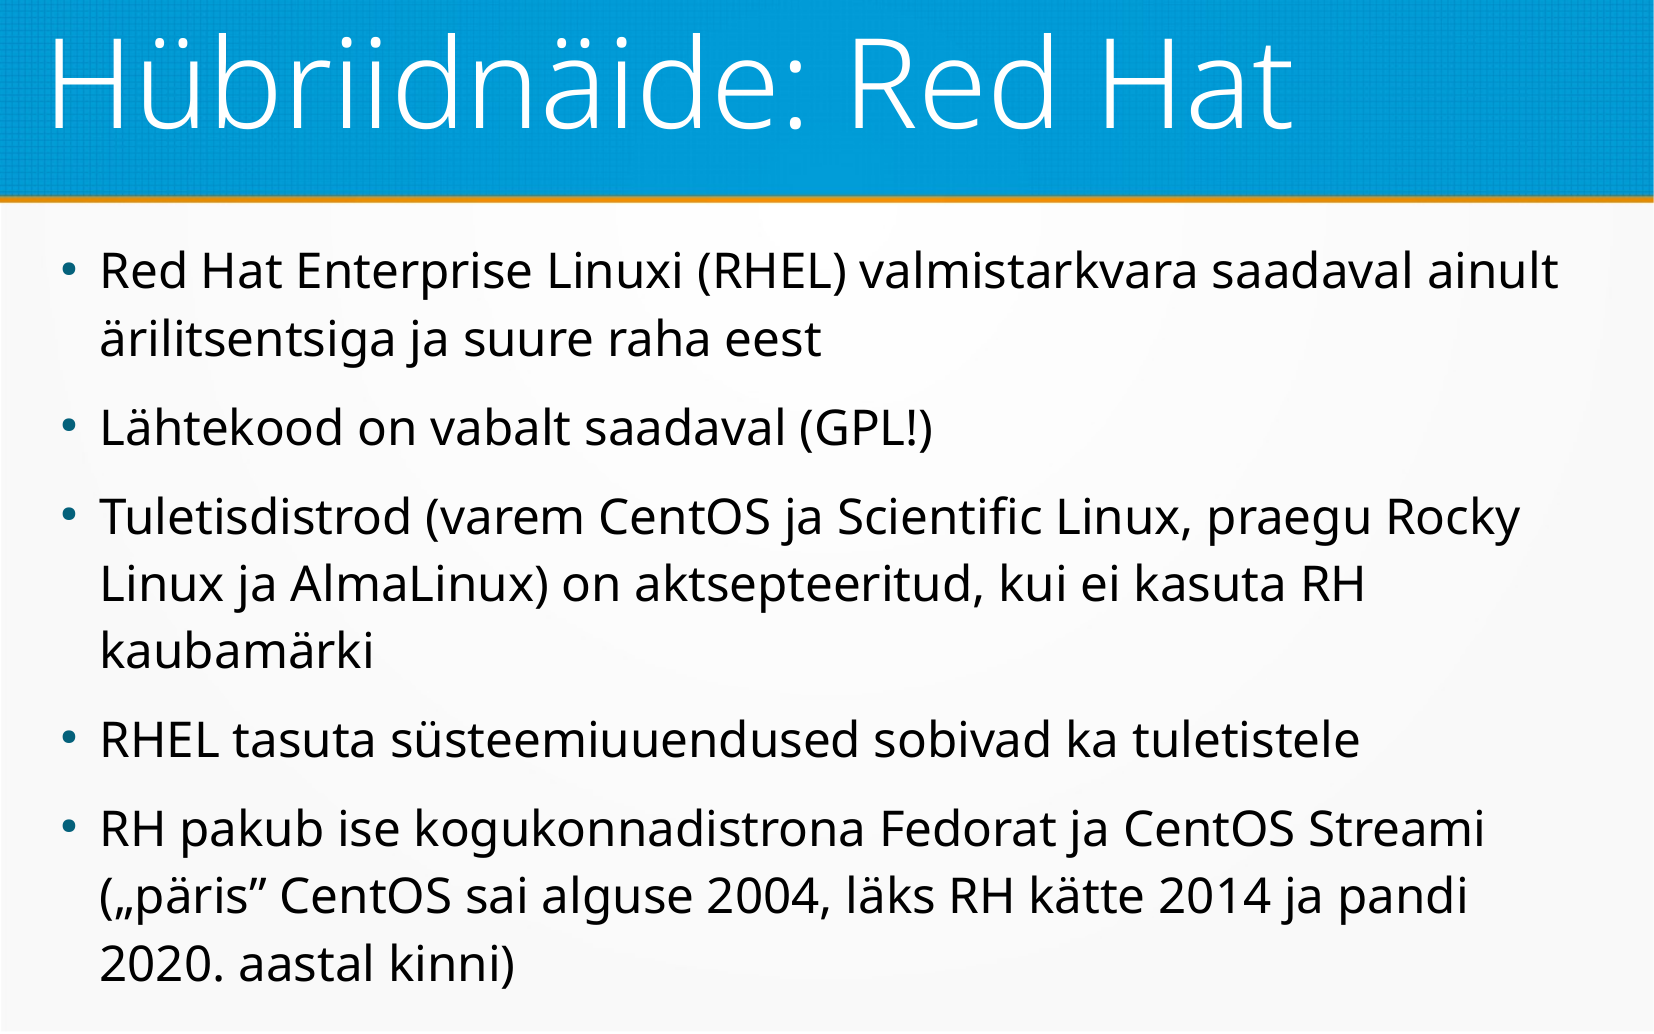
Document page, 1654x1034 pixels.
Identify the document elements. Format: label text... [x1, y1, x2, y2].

picture [0, 195, 1654, 1034]
title Hübriidnäide: Red Hat [43, 0, 1619, 166]
list Red Hat Enterprise Linuxi (RHEL) valmistarkvara saadaval ainult ärilitsentsiga ja suure raha eest Lähtekood on vabalt saadaval (GPL!) Tuletisdistrod (varem CentOS ja Scientific Linux, praegu Rocky Linux ja AlmaLinux) on aktsepteeritud, kui ei kasuta RH kaubamärki RHEL tasuta süsteemiuuendused sobivad ka tuletistele RH pakub ise kogukonnadistrona Fedorat ja CentOS Streami („päris” CentOS sai alguse 2004, läks RH kätte 2014 ja pandi 2020. aastal kinni) [47, 236, 1607, 1002]
